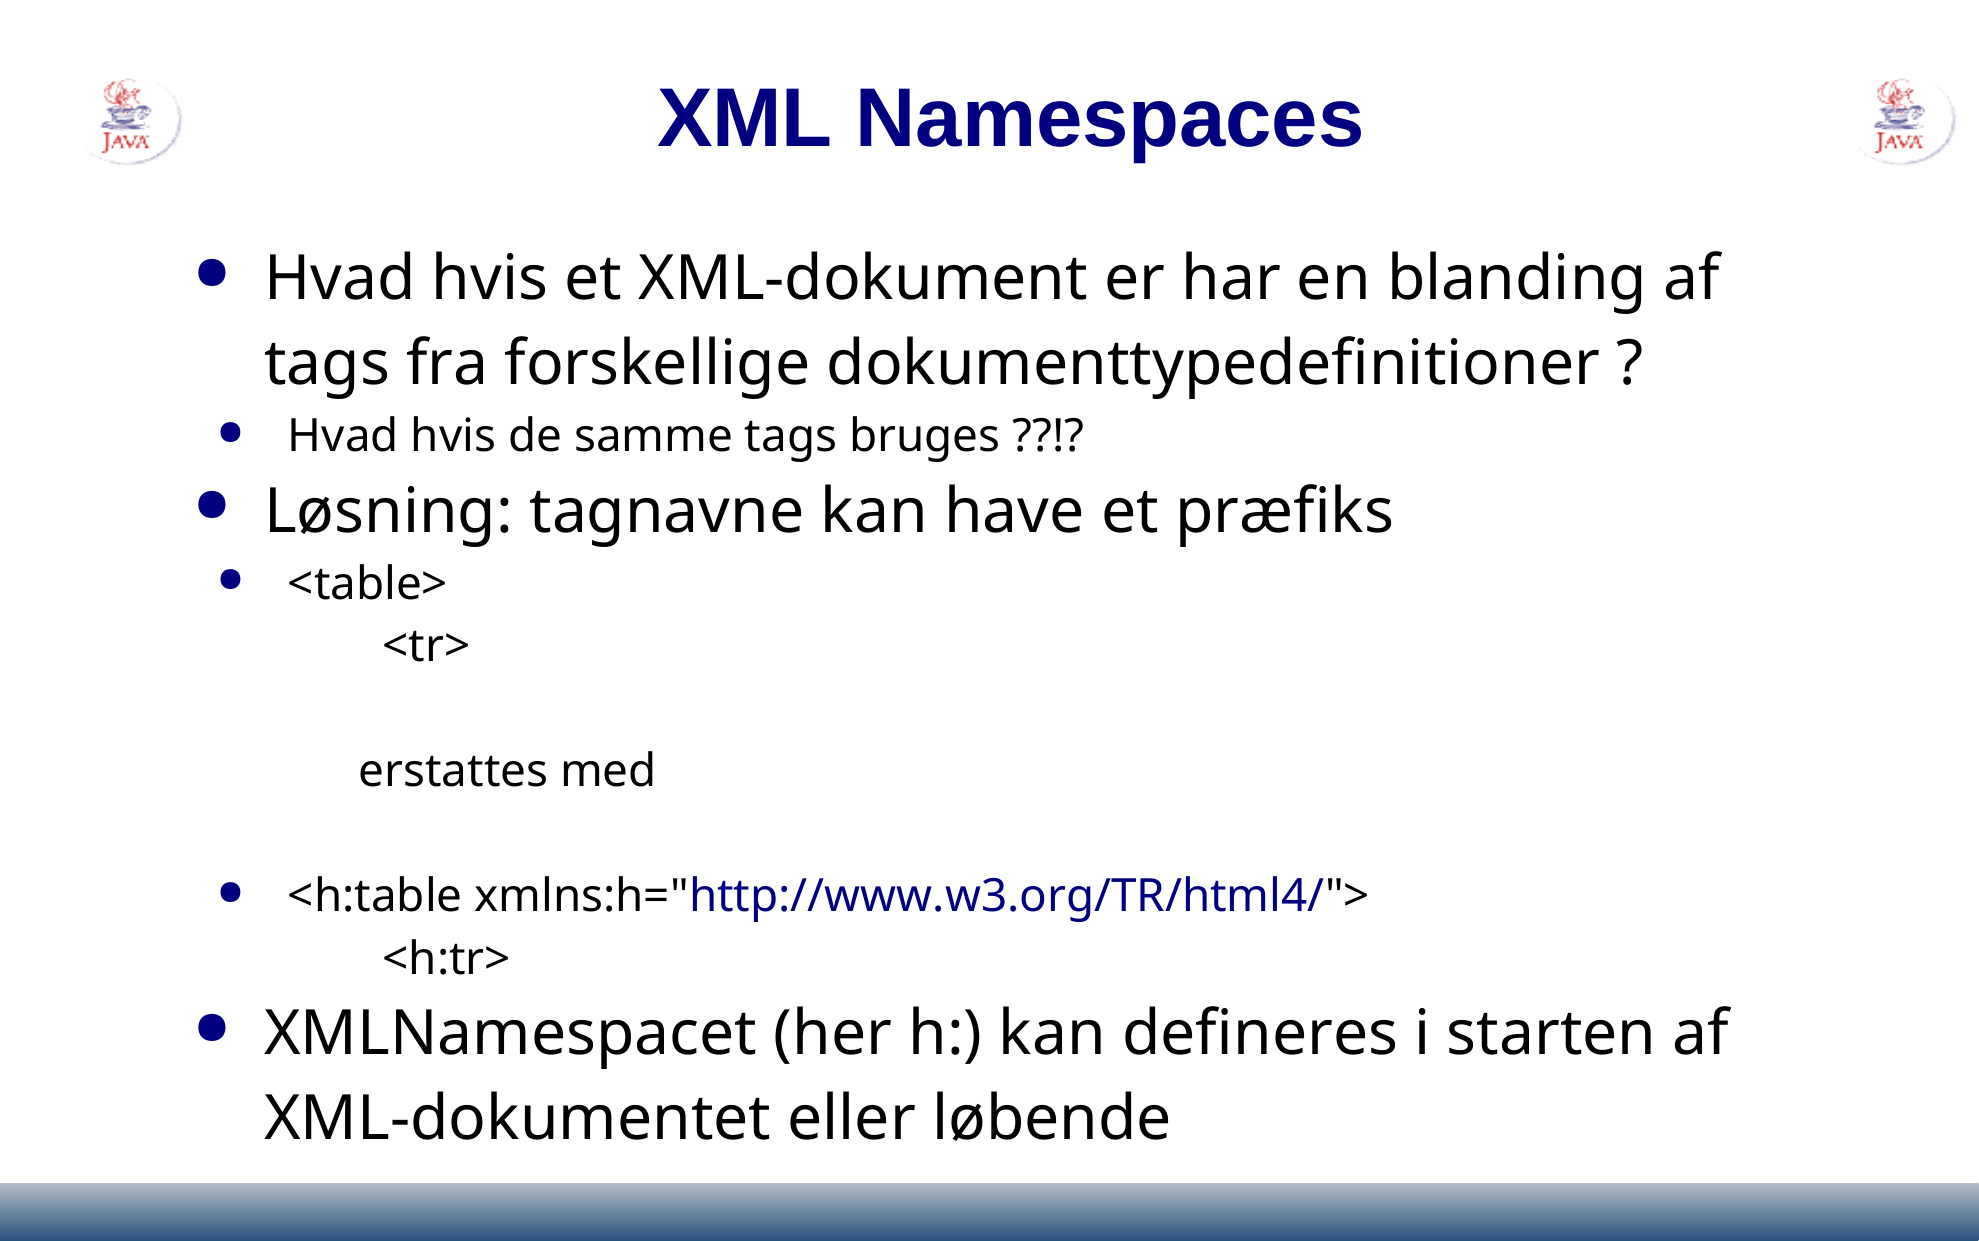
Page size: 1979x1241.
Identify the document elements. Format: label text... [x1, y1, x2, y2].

list Hvad hvis et XML-dokument er har en blanding af tags fra forskellige dokumenttypedefinitioner ? Hvad hvis de samme tags bruges ??!? Løsning: tagnavne kan have et præfiks <table> <tr> erstattes med <h:table xmlns:h="http://www.w3.org/TR/html4/"> <h:tr> XMLNamespacet (her h:) kan defineres i starten af XML-dokumentet eller løbende [181, 232, 1833, 1052]
picture [69, 71, 186, 169]
picture [1842, 71, 1961, 169]
title XML Namespaces [186, 14, 1835, 222]
